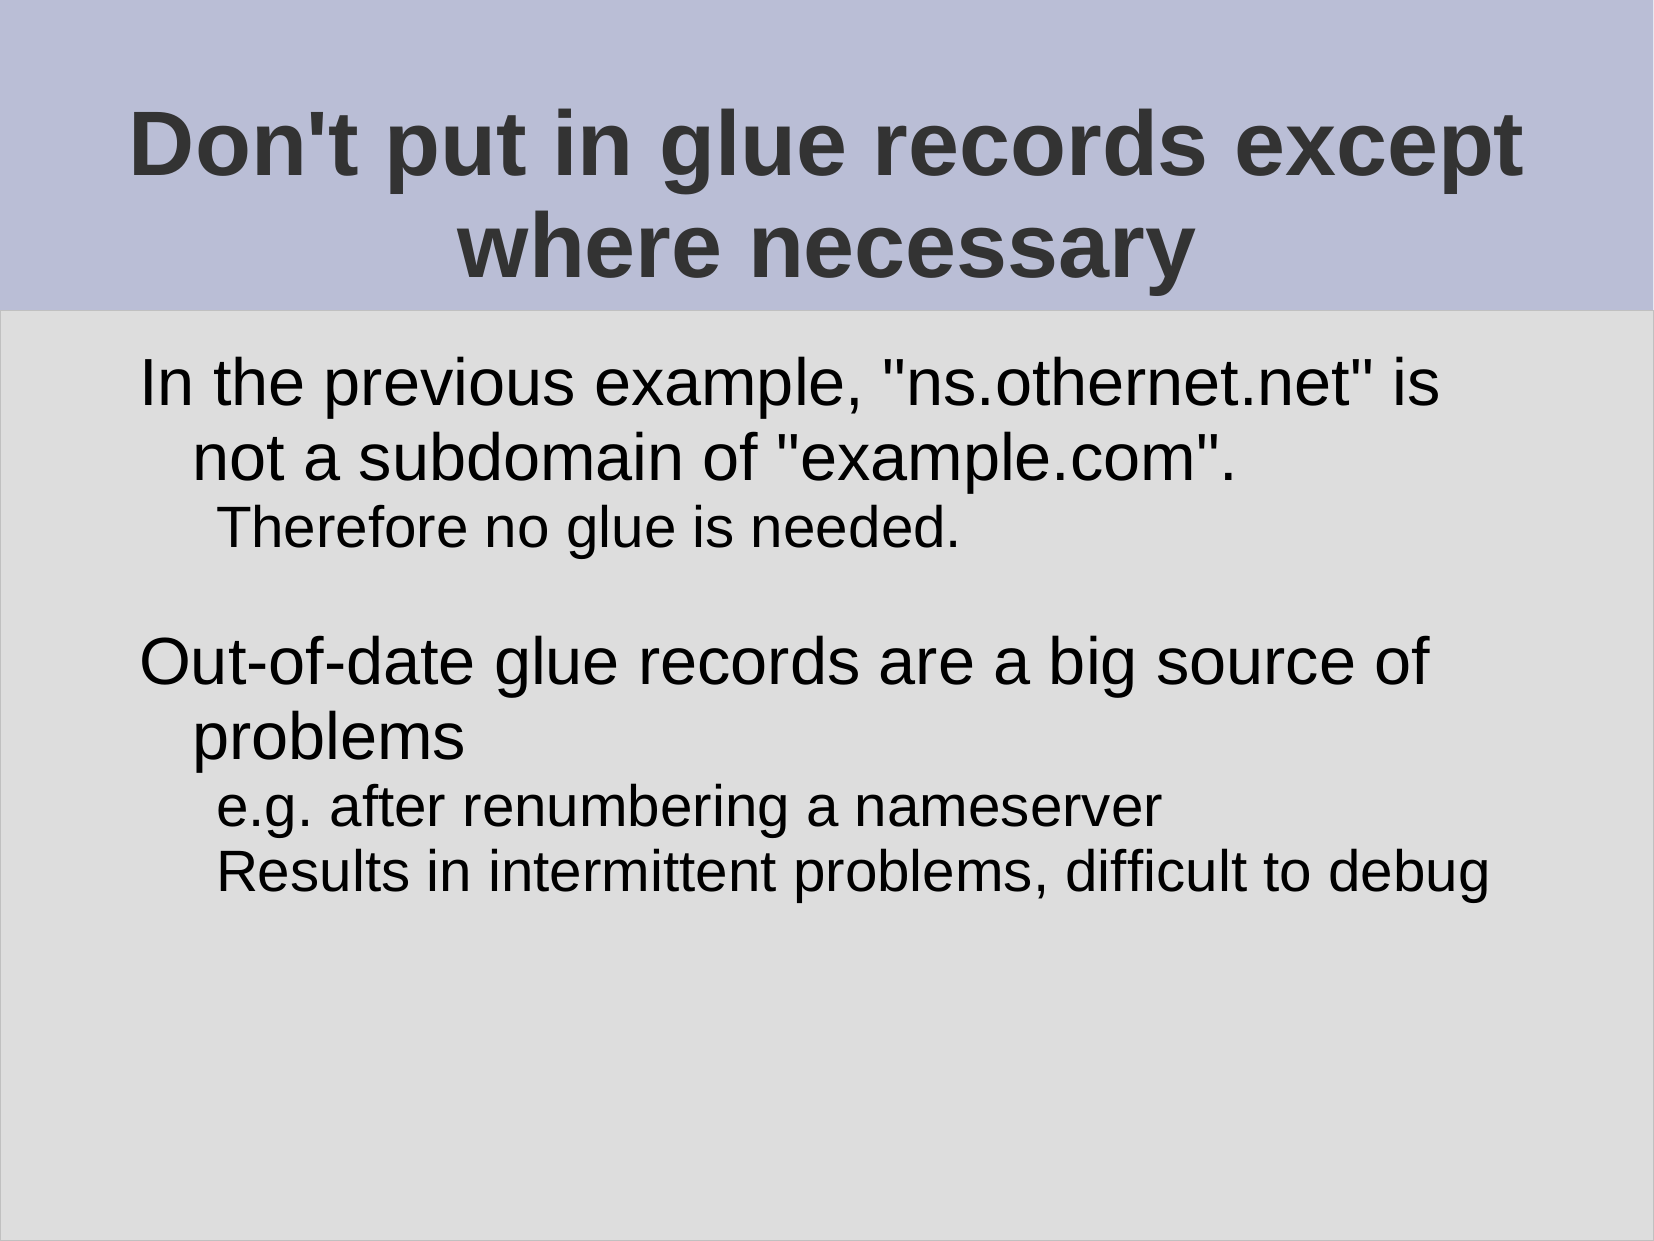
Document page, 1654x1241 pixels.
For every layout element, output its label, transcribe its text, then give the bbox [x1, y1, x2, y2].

title Don't put in glue records except where necessary [121, 89, 1534, 301]
list In the previous example, "ns.othernet.net" is not a subdomain of "example.com". Therefore no glue is needed. Out-of-date glue records are a big source of problems e.g. after renumbering a nameserver Results in intermittent problems, difficult to debug [121, 344, 1534, 1127]
